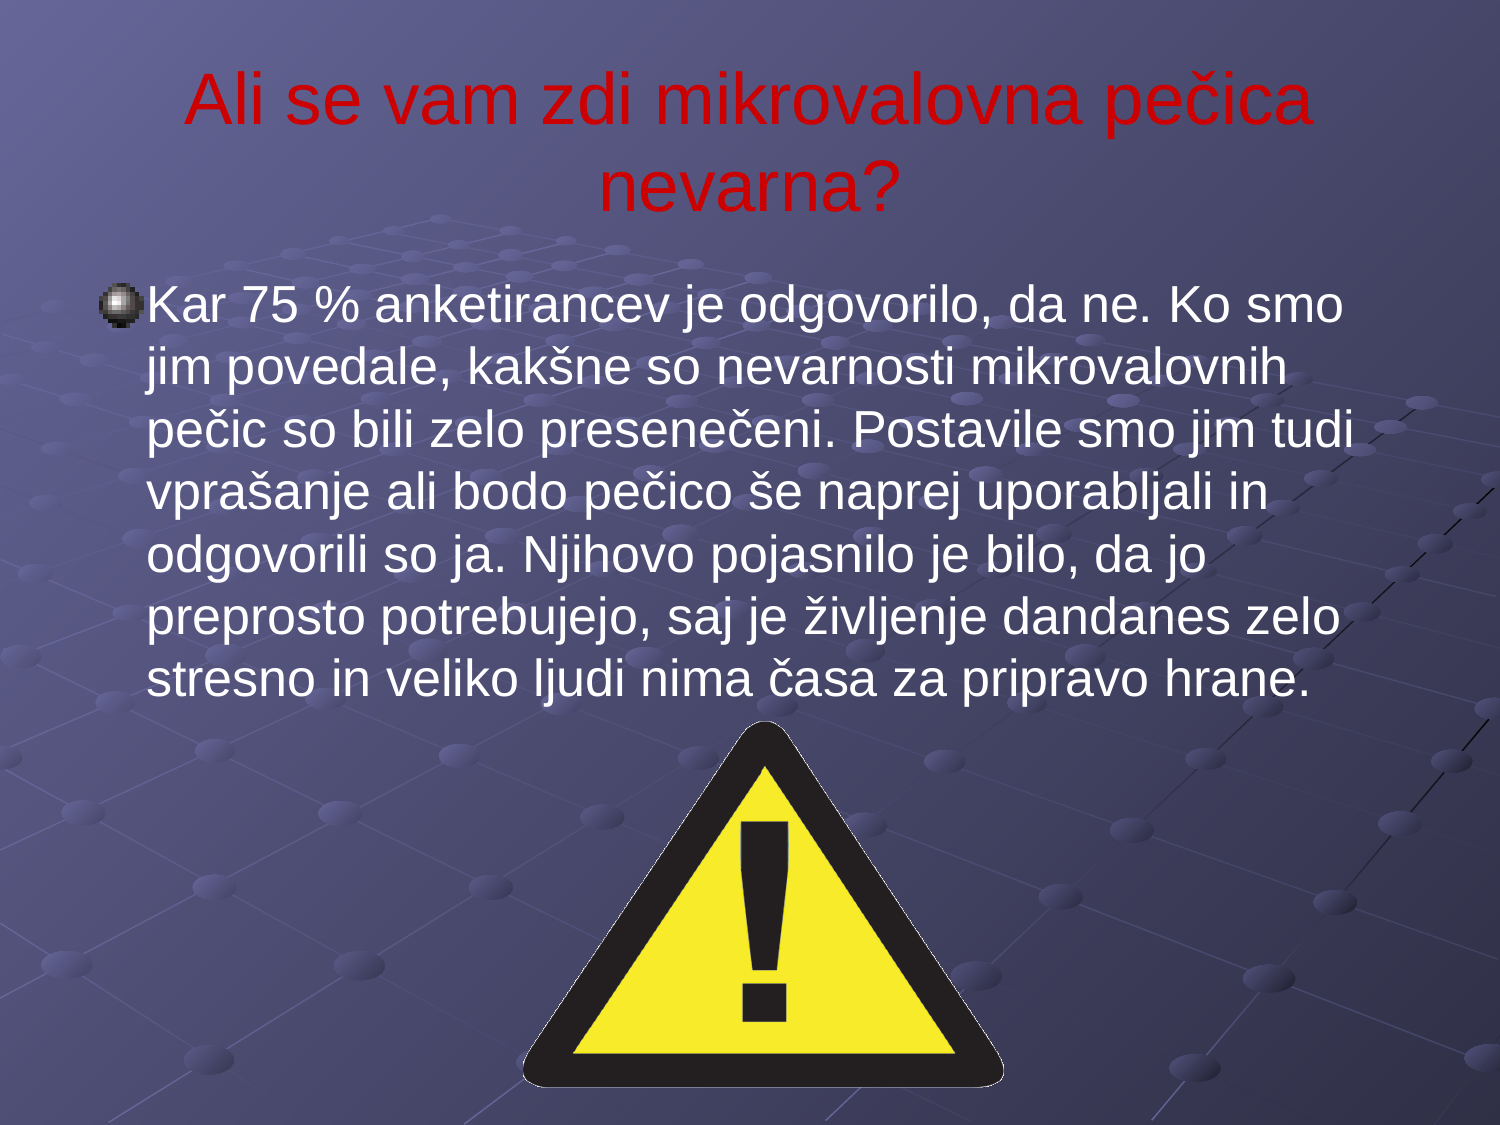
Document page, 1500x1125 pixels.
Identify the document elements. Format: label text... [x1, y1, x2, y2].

list Kar 75 % anketirancev je odgovorilo, da ne. Ko smo jim povedale, kakšne so nevarnosti mikrovalovnih pečic so bili zelo presenečeni. Postavile smo jim tudi vprašanje ali bodo pečico še naprej uporabljali in odgovorili so ja. Njihovo pojasnilo je bilo, da jo preprosto potrebujejo, saj je življenje dandanes zelo stresno in veliko ljudi nima časa za pripravo hrane. [75, 262, 1425, 1007]
title Ali se vam zdi mikrovalovna pečica nevarna? [75, 45, 1425, 233]
picture [513, 716, 1011, 1094]
